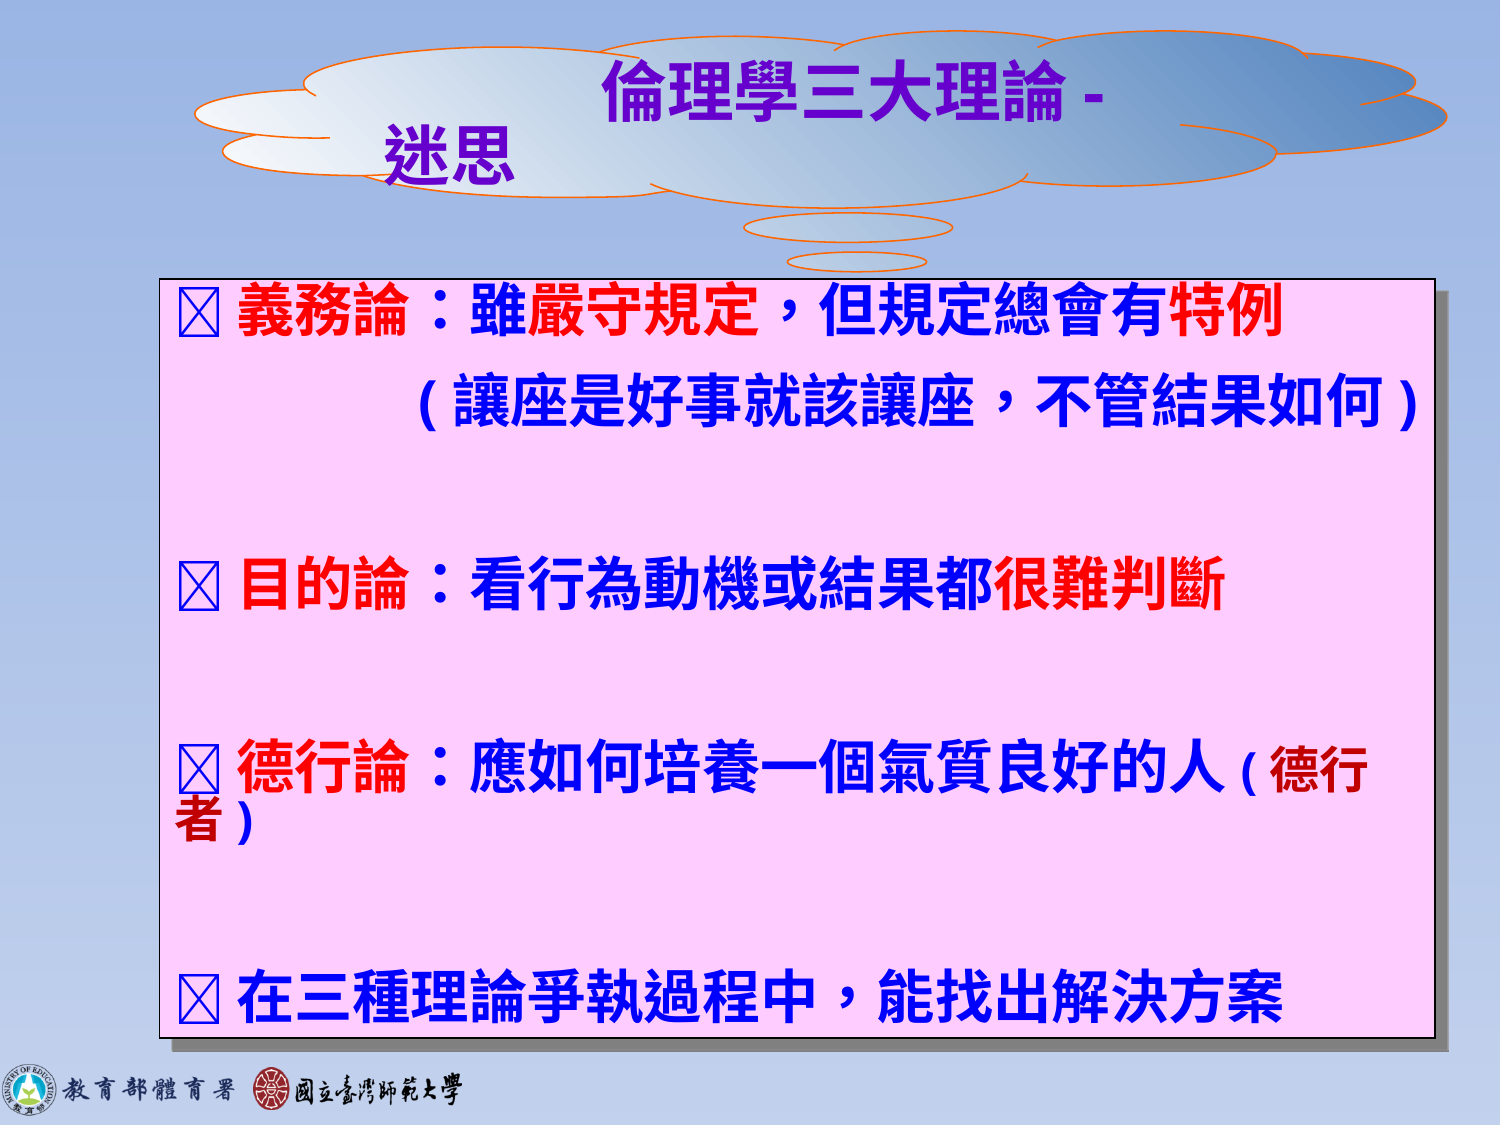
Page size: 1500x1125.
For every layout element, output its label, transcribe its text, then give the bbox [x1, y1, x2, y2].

text_box 倫理學三大理論-迷思 [787, 252, 927, 272]
text_box 倫理學三大理論-迷思 [743, 212, 953, 243]
text_box 義務論：雖嚴守規定，但規定總會有特例 (讓座是好事就該讓座，不管結果如何) 目的論：看行為動機或結果都很難判斷 德行論：應如何培養一個氣質良好的人(德行者) 在三種理論爭執過程中，能找出解決方案 [159, 279, 1435, 1038]
text_box 倫理學三大理論-迷思 [194, 30, 1447, 209]
